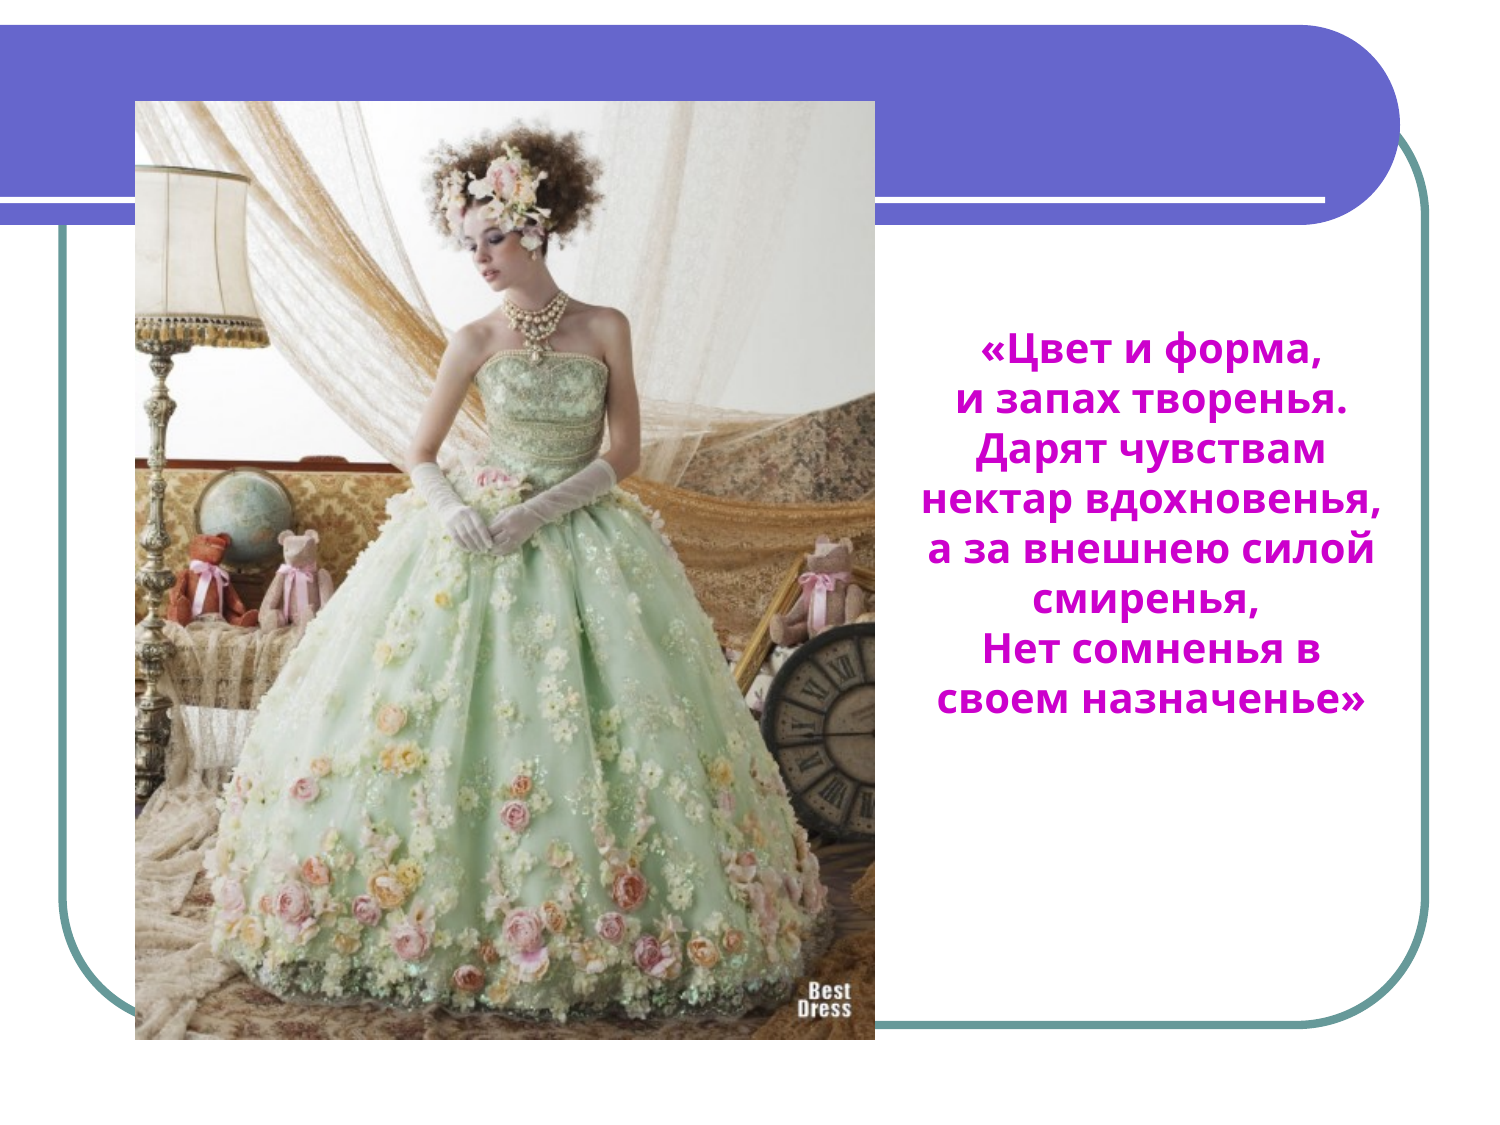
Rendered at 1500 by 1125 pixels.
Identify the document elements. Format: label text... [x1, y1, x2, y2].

picture [135, 101, 875, 1040]
text_box «Цвет и форма, и запах творенья. Дарят чувствам нектар вдохновенья, а за внешнею силой смиренья, Нет сомненья в своем назначенье» [903, 314, 1400, 730]
